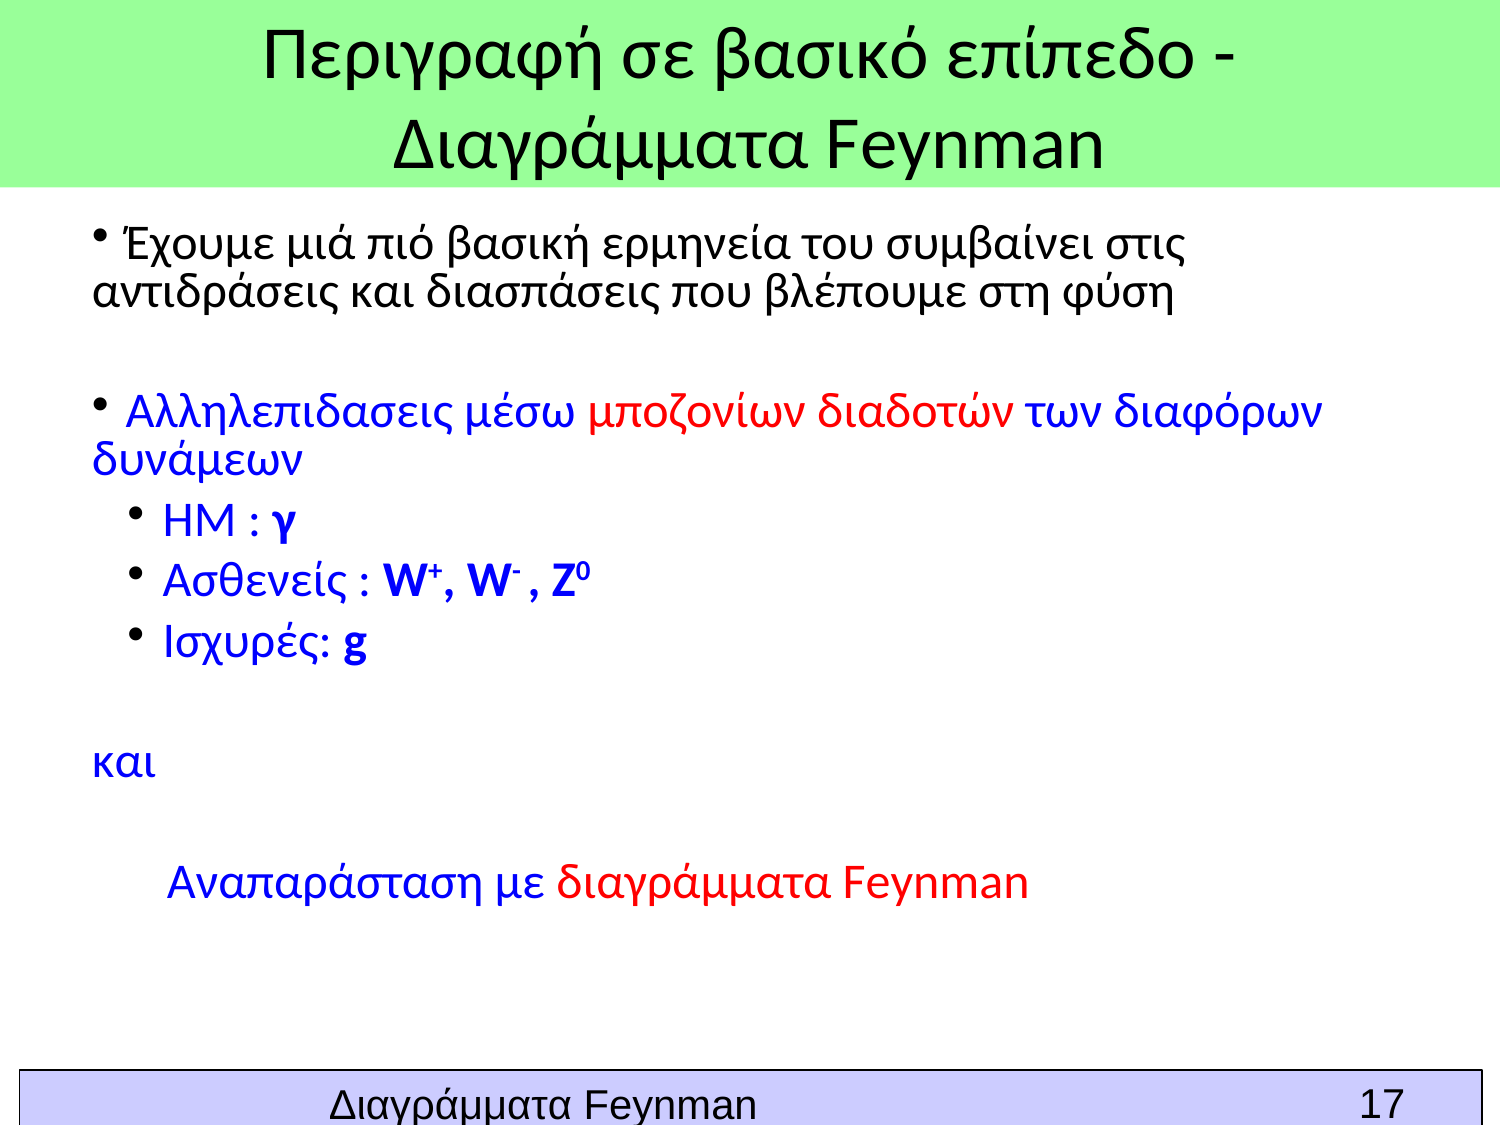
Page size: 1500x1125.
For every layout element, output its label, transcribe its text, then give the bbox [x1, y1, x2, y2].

text_box Περιγραφή σε βασικό επίπεδο - Διαγράμματα Feynman [0, 0, 1500, 188]
text_box Έχουμε μιά πιό βασική ερμηνεία του συμβαίνει στις αντιδράσεις και διασπάσεις που βλέπουμε στη φύση Αλληλεπιδασεις μέσω μποζονίων διαδοτών των διαφόρων δυνάμεων ΗΜ : γ Ασθενείς : W+, W- , Z0 Iσχυρές: g και Αναπαράσταση με διαγράμματα Feynman [76, 213, 1427, 956]
